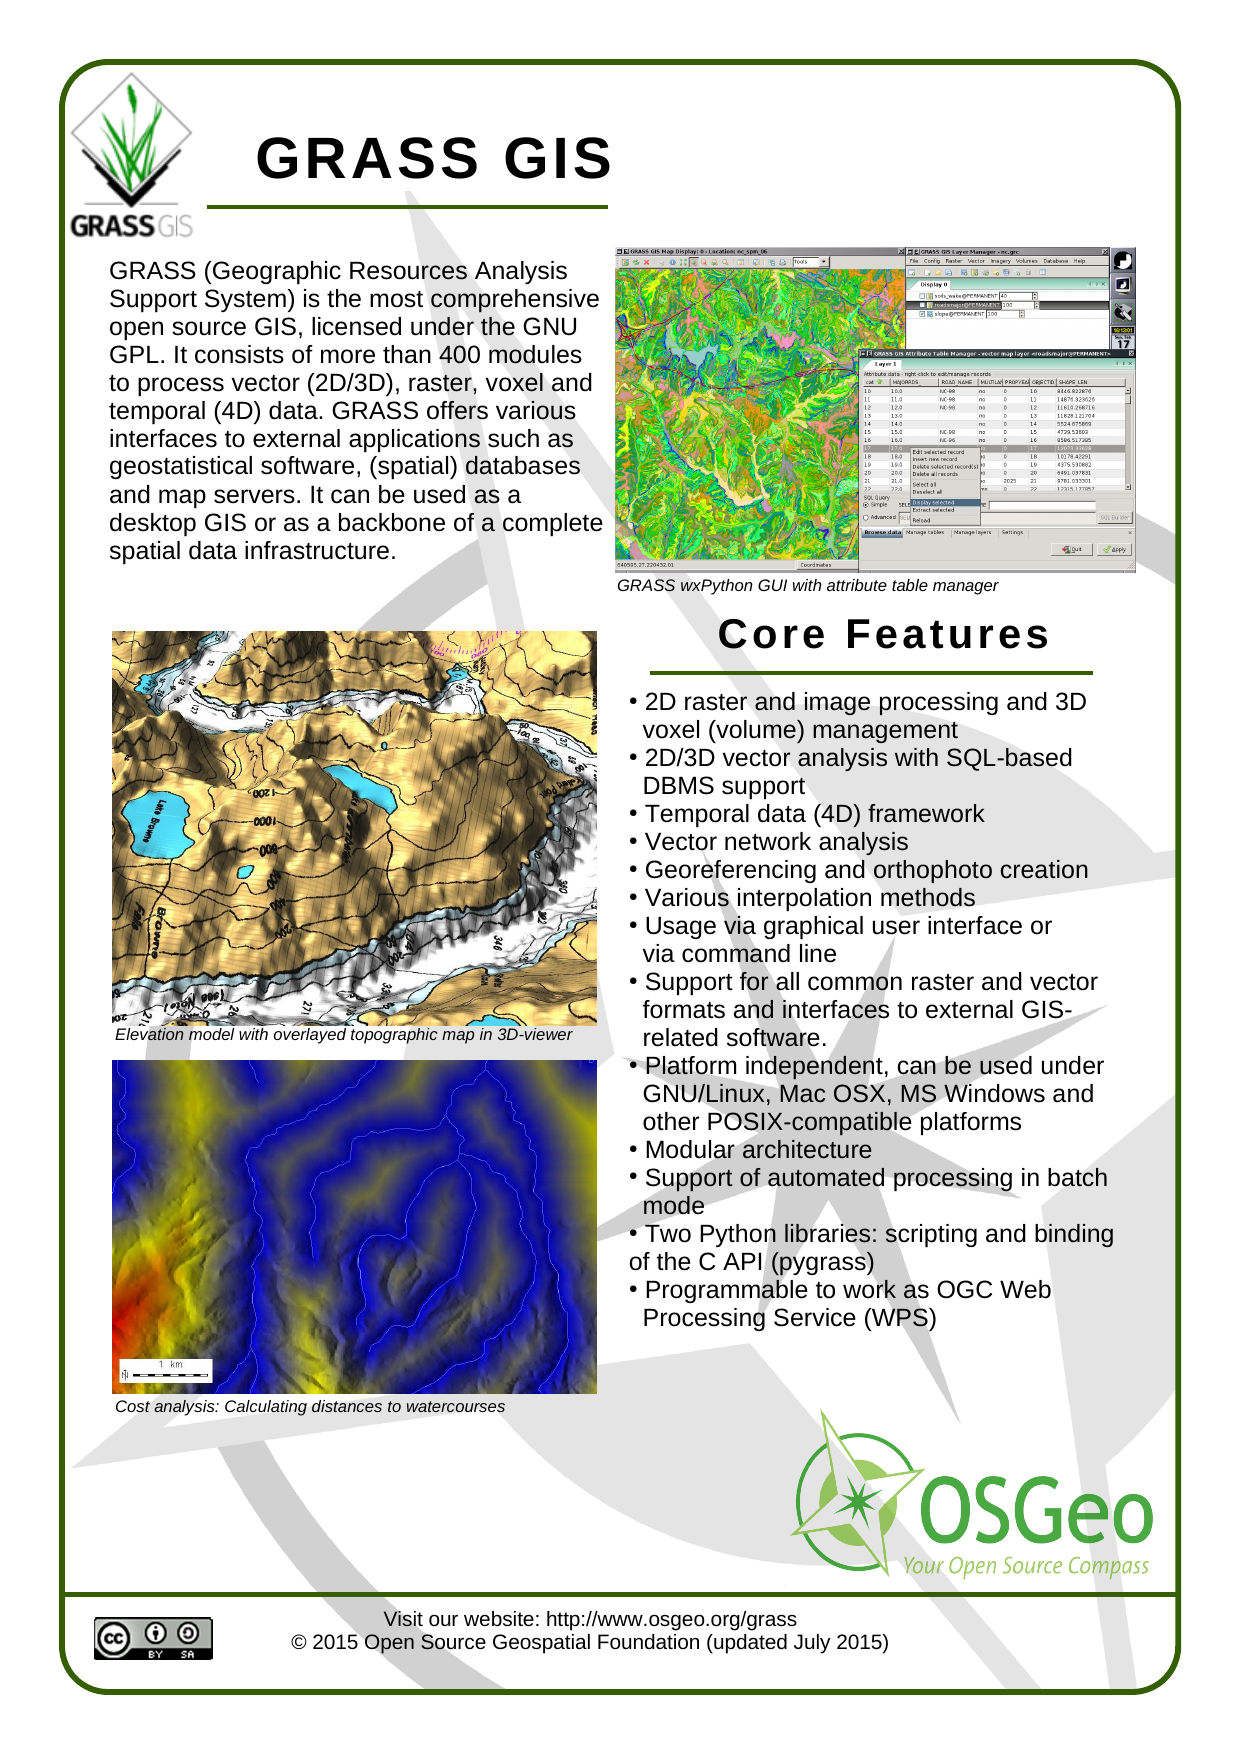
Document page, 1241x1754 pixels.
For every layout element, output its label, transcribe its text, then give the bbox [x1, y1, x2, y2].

picture [65, 70, 1175, 1592]
text_box GRASS (Geographic Resources Analysis Support System) is the most comprehensive open source GIS, licensed under the GNU GPL. It consists of more than 400 modules to process vector (2D/3D), raster, voxel and temporal (4D) data. GRASS offers various interfaces to external applications such as geostatistical software, (spatial) databases and map servers. It can be used as a desktop GIS or as a backbone of a complete spatial data infrastructure. [94, 249, 620, 668]
picture [62, 1666, 84, 1690]
text_box GRASS GIS [195, 118, 650, 209]
text_box 2D raster and image processing and 3D voxel (volume) management 2D/3D vector analysis with SQL-based DBMS support Temporal data (4D) framework Vector network analysis Georeferencing and orthophoto creation Various interpolation methods Usage via graphical user interface or via command line Support for all common raster and vector formats and interfaces to external GIS- related software. Platform independent, can be used under GNU/Linux, Mac OSX, MS Windows and other POSIX-compatible platforms Modular architecture Support of automated processing in batch mode Two Python libraries: scripting and binding of the C API (pygrass) Programmable to work as OGC Web Processing Service (WPS) [614, 680, 1140, 1414]
text_box Cost analysis: Calculating distances to watercourses [100, 1390, 522, 1427]
picture [65, 1597, 1175, 1689]
picture [1156, 1664, 1179, 1690]
text_box Core Features [625, 603, 1111, 673]
text_box Elevation model with overlayed topographic map in 3D-viewer [100, 1018, 588, 1055]
text_box GRASS wxPython GUI with attribute table manager [602, 569, 1015, 606]
